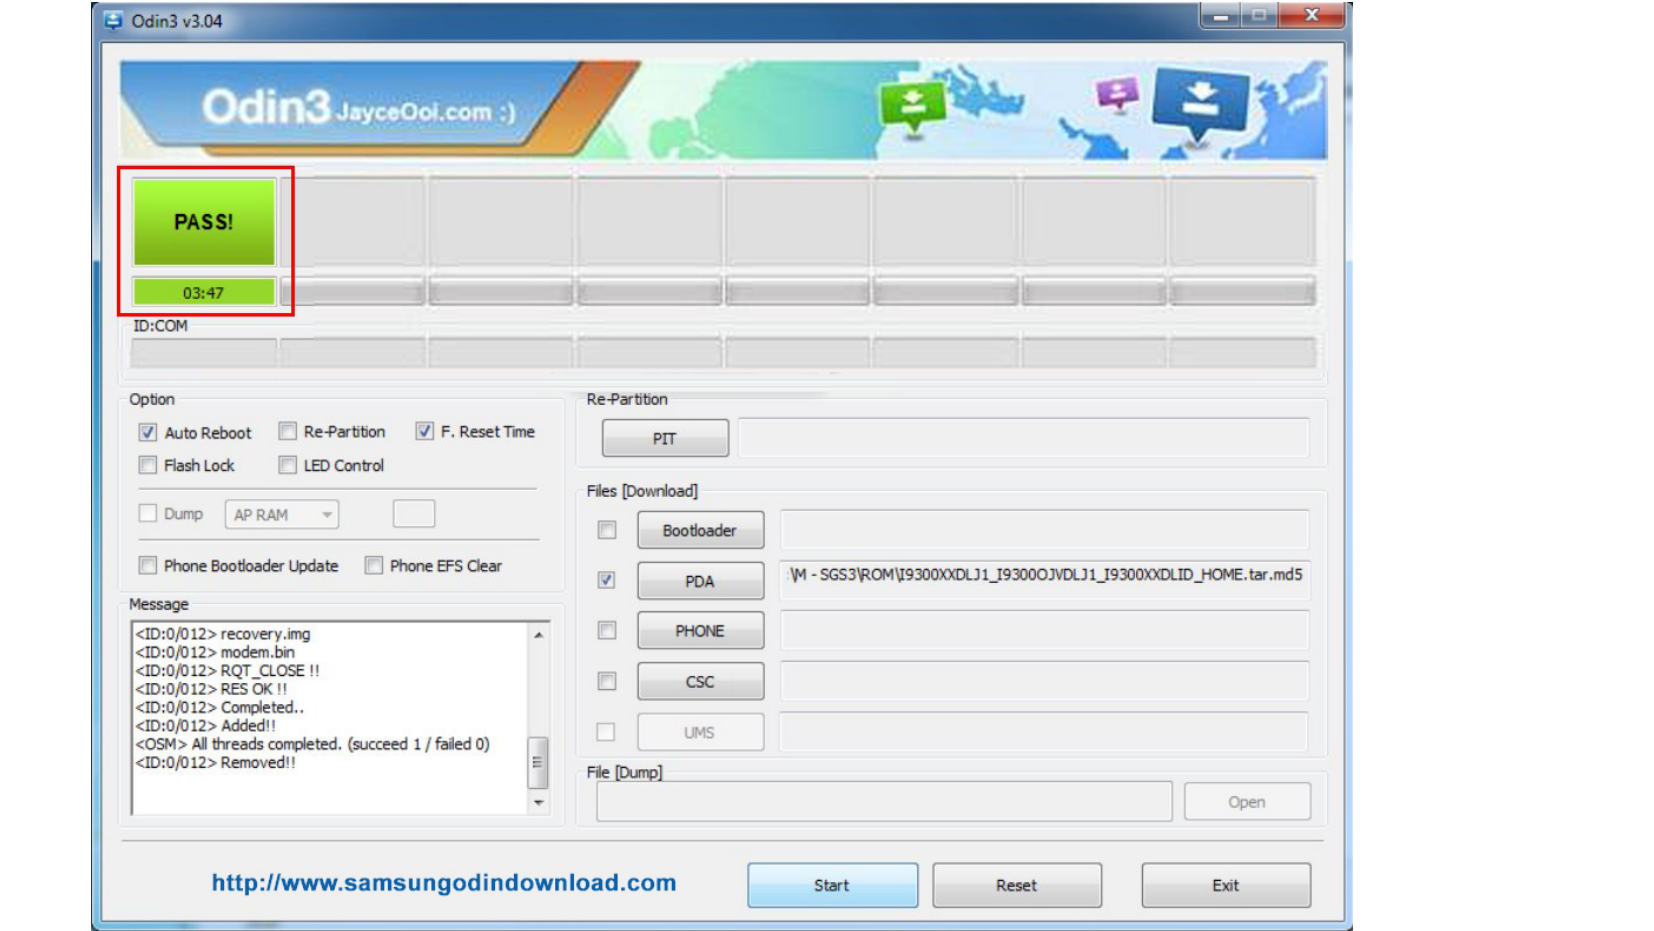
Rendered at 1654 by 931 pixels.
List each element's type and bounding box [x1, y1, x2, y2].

picture [91, 2, 1353, 931]
